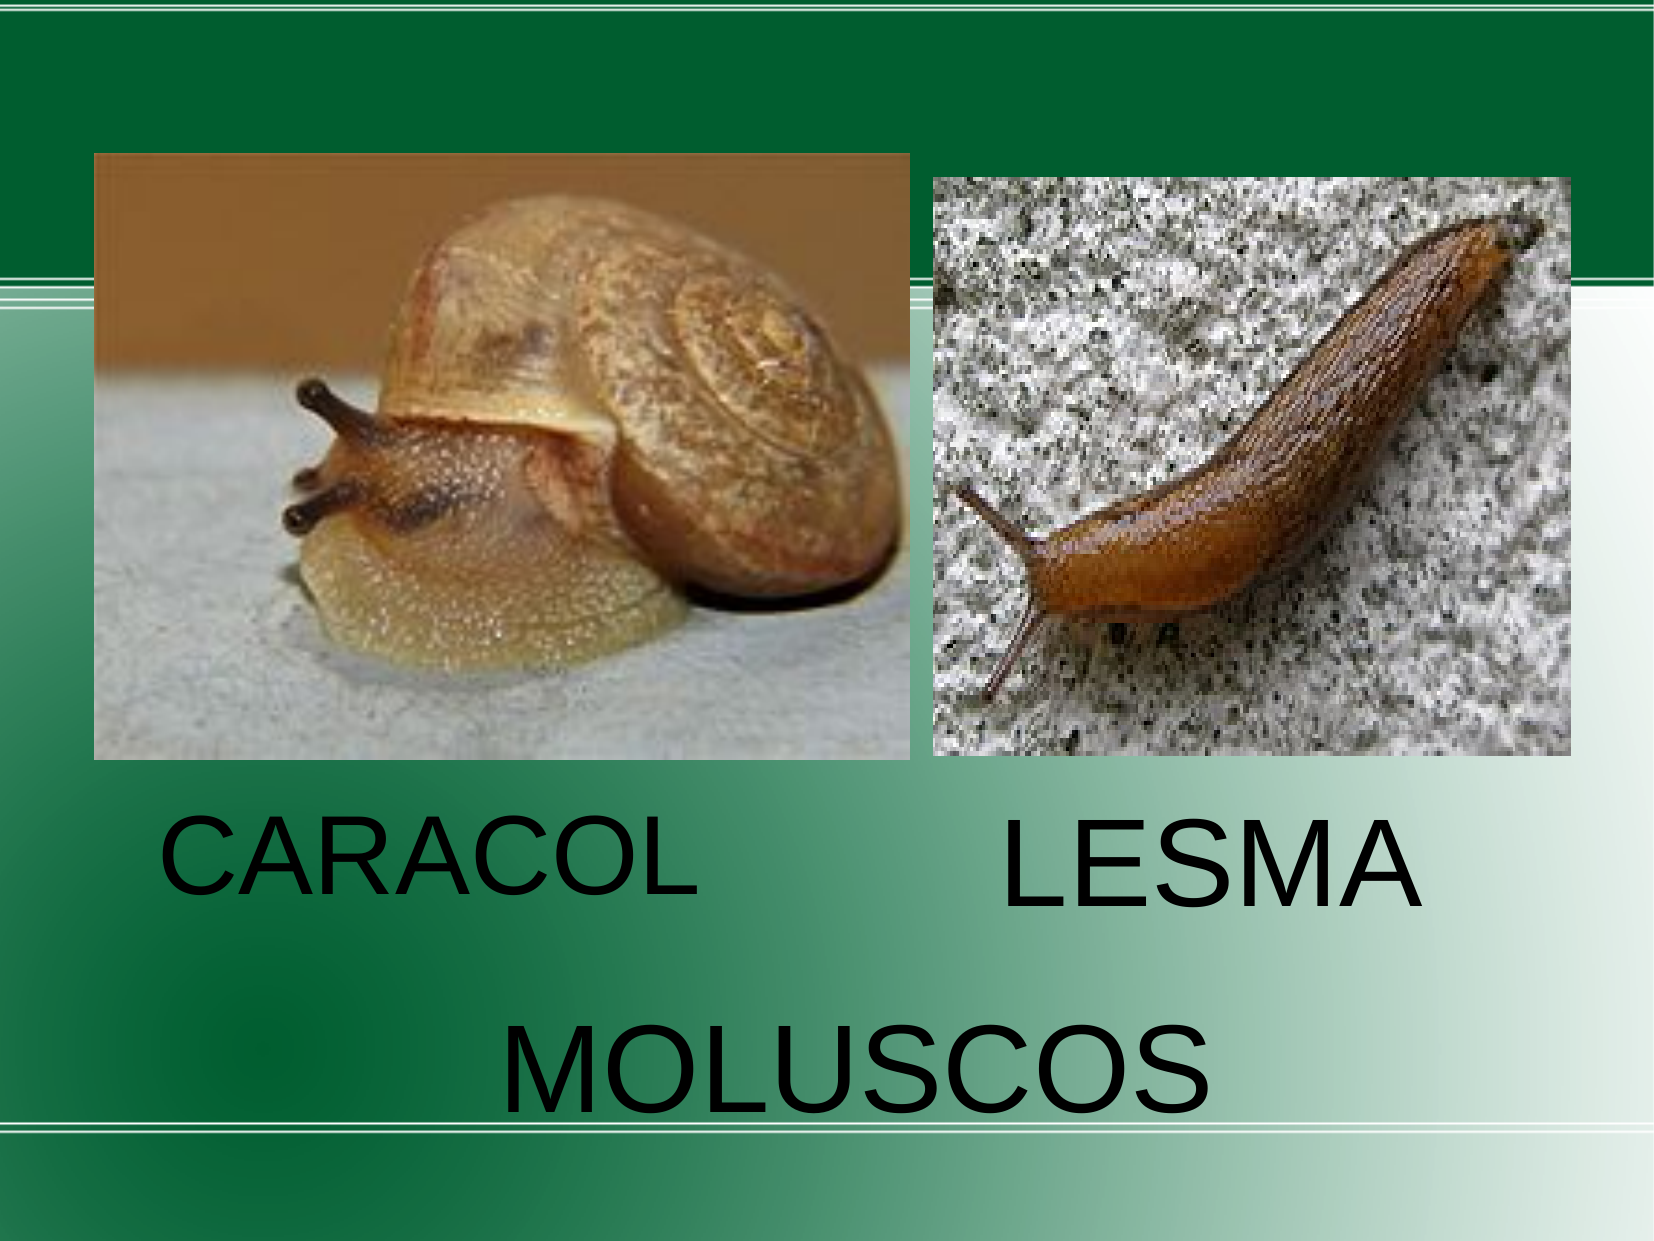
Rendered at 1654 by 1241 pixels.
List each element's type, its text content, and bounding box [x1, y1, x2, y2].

text_box LESMA [862, 785, 1560, 940]
text_box MOLUSCOS [401, 992, 1312, 1147]
picture [0, 0, 1654, 1241]
text_box CARACOL [47, 785, 862, 926]
